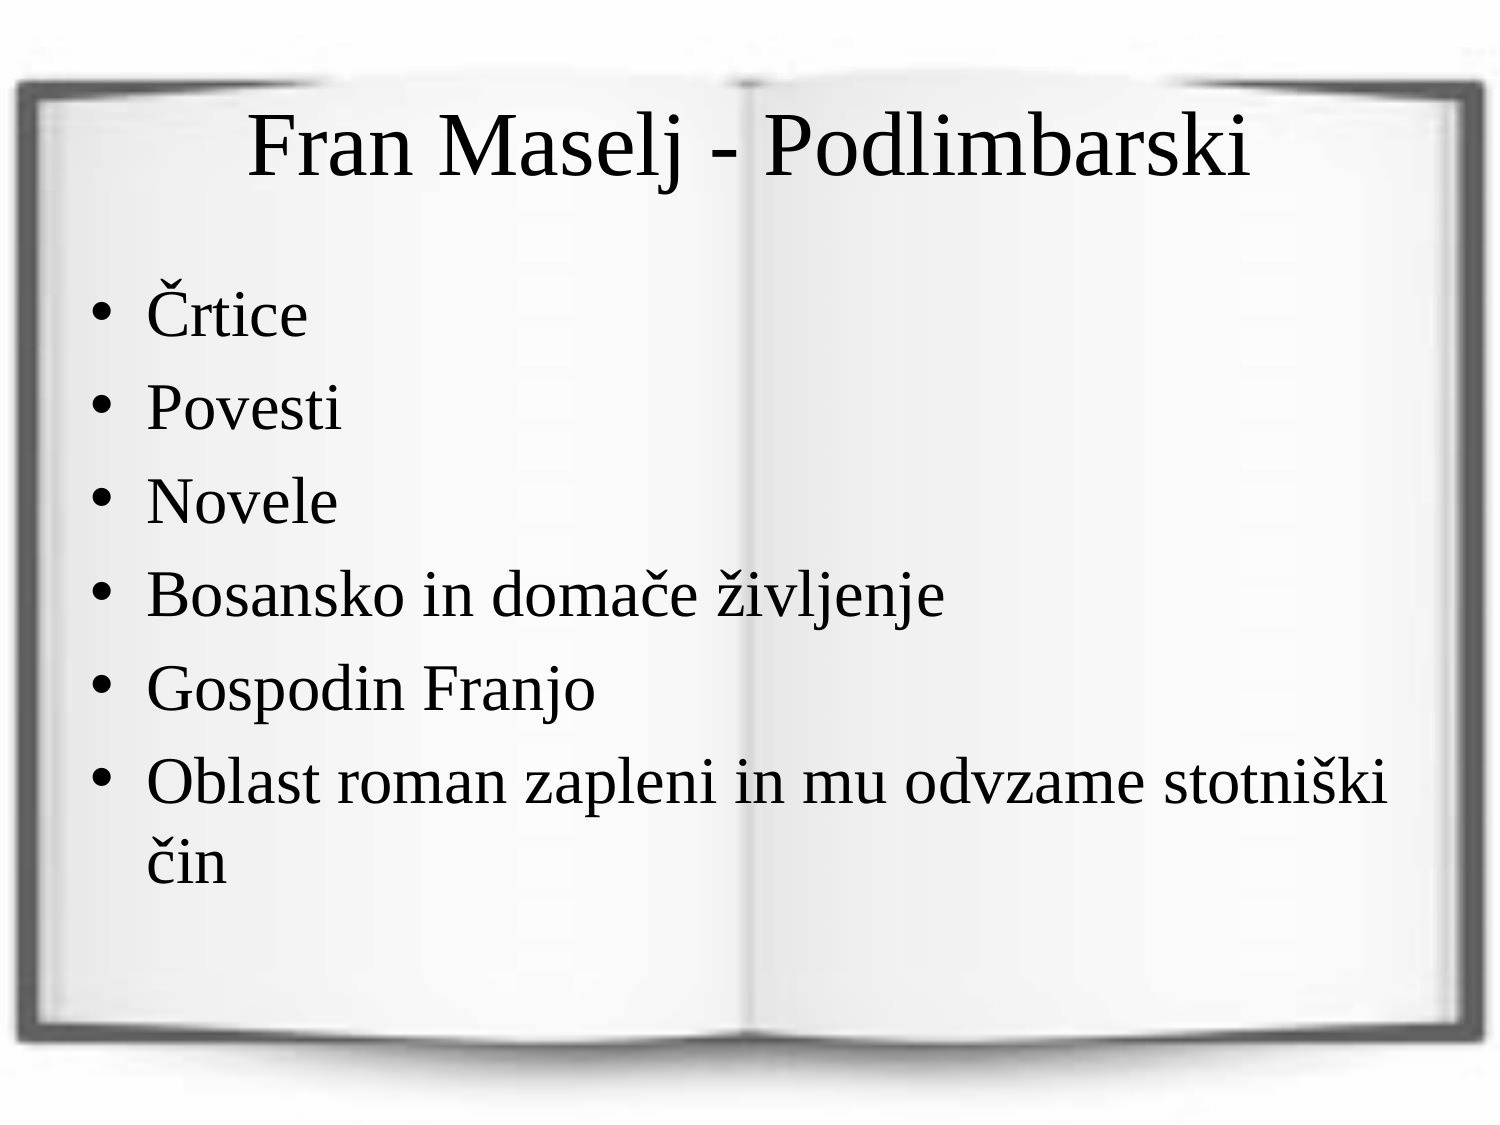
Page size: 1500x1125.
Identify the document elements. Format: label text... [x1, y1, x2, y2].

title Fran Maselj - Podlimbarski [75, 45, 1425, 233]
picture [0, 0, 1500, 1125]
list Črtice Povesti Novele Bosansko in domače življenje Gospodin Franjo Oblast roman zapleni in mu odvzame stotniški čin [75, 262, 1425, 1005]
